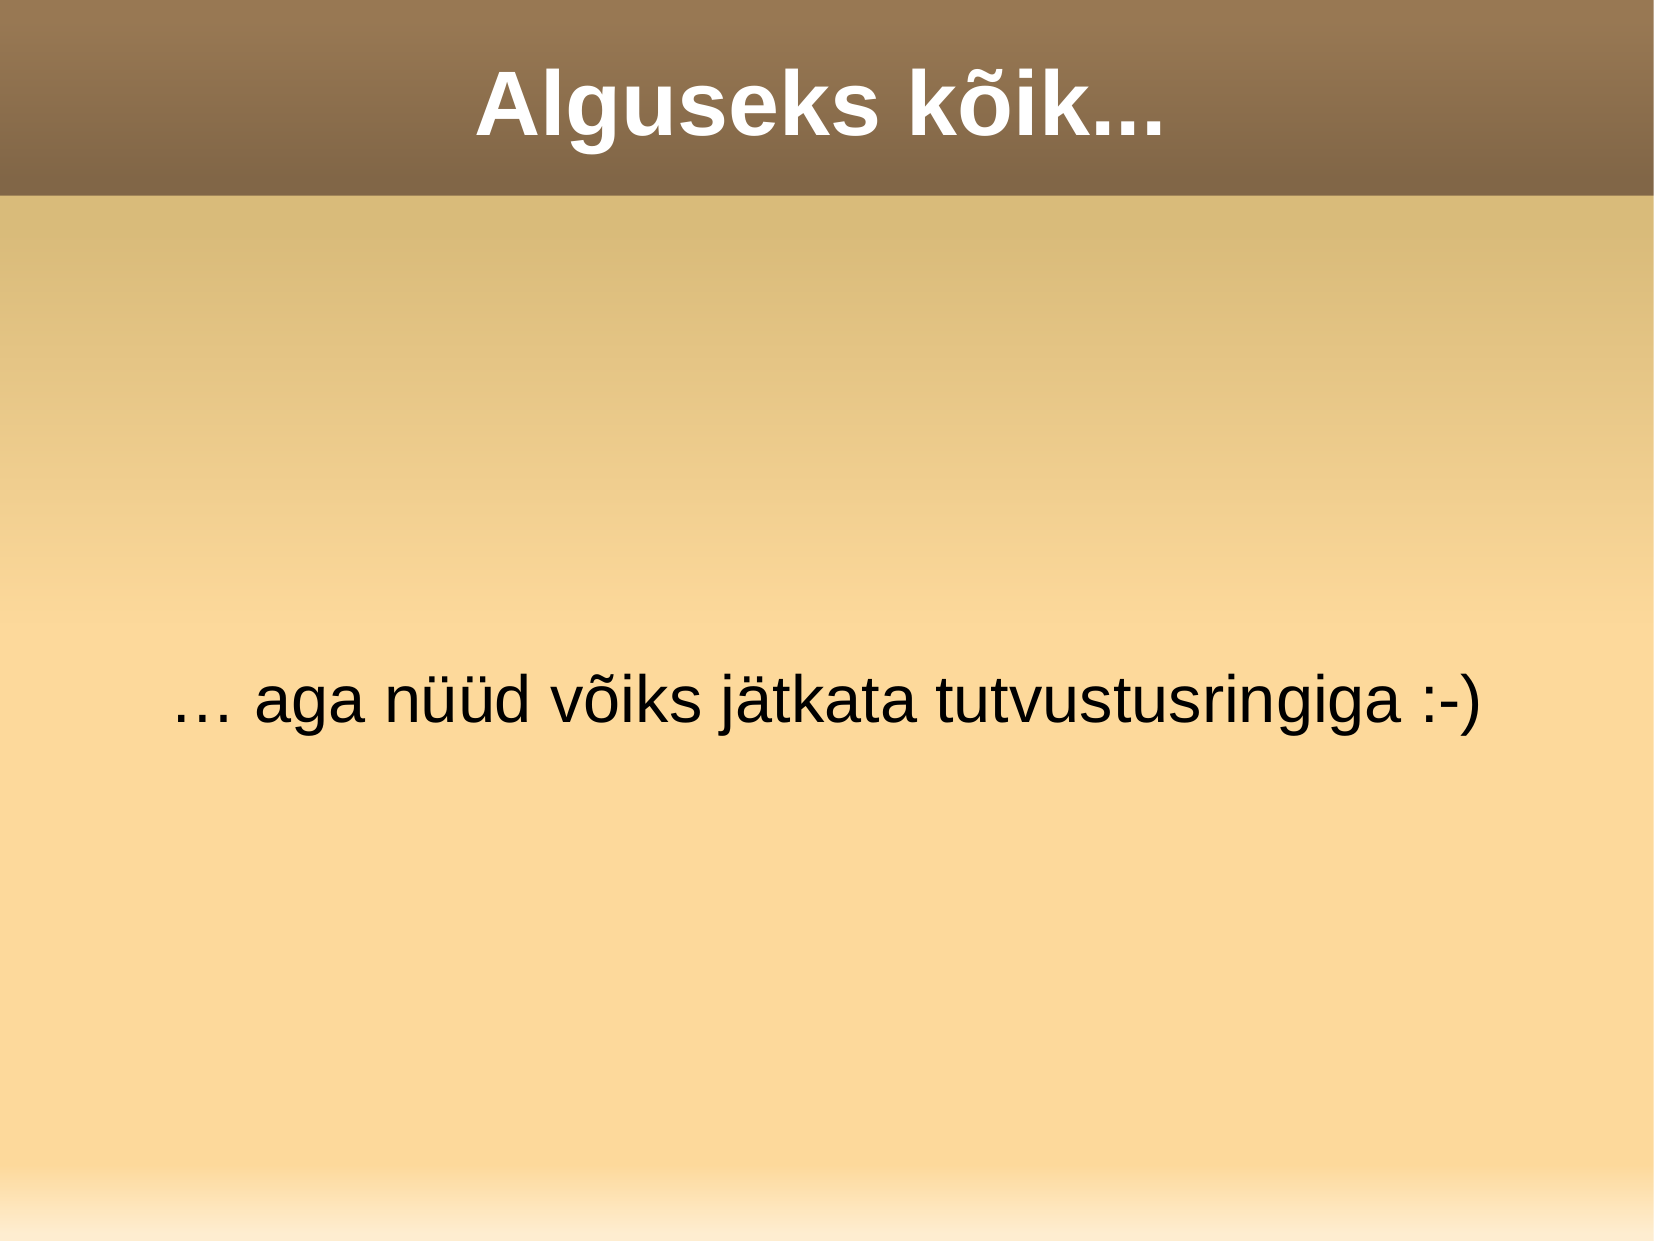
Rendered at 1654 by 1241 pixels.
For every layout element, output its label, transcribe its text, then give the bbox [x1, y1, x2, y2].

subtitle … aga nüüd võiks jätkata tutvustusringiga :-) [82, 297, 1571, 1102]
picture [0, 0, 1654, 1241]
title Alguseks kõik... [76, 0, 1565, 208]
